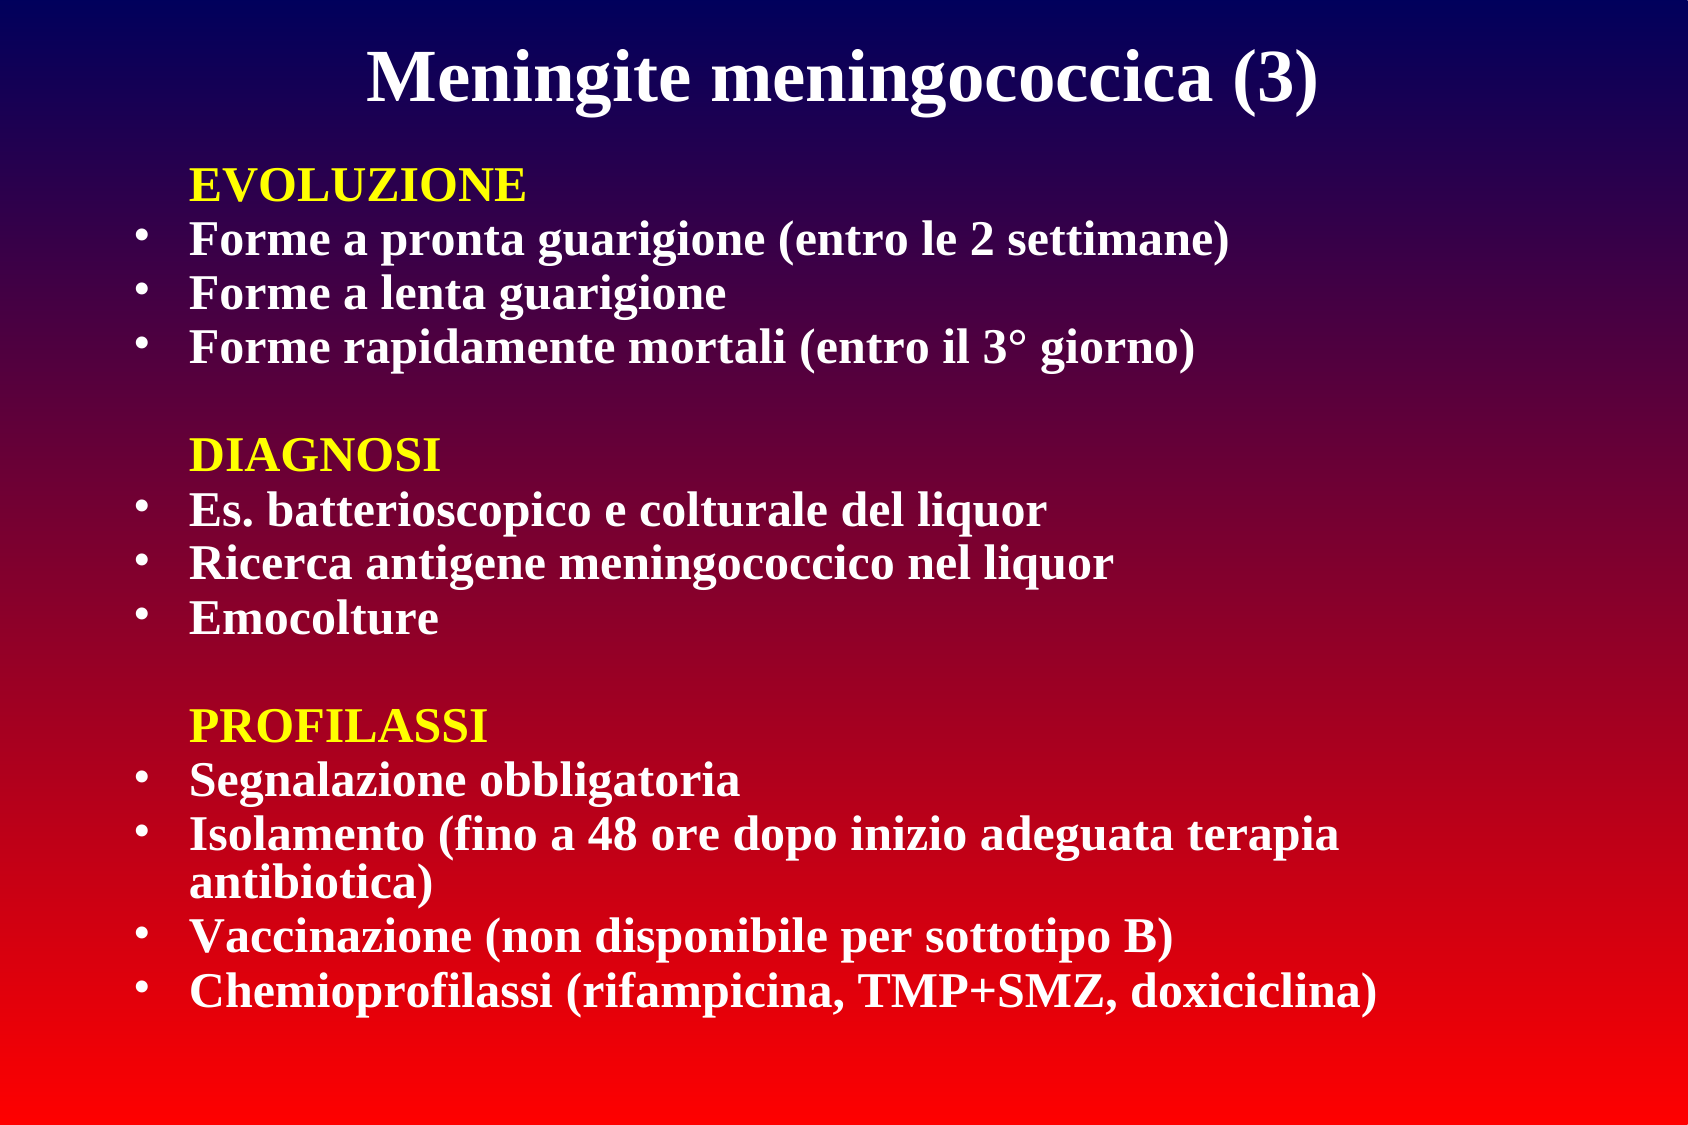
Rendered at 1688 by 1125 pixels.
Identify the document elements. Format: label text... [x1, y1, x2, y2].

text_box Meningite meningococcica (3) [126, 24, 1561, 118]
text_box EVOLUZIONE Forme a pronta guarigione (entro le 2 settimane) Forme a lenta guarigione Forme rapidamente mortali (entro il 3° giorno) DIAGNOSI Es. batterioscopico e colturale del liquor Ricerca antigene meningococcico nel liquor Emocolture PROFILASSI Segnalazione obbligatoria Isolamento (fino a 48 ore dopo inizio adeguata terapia antibiotica) Vaccinazione (non disponibile per sottotipo B) Chemioprofilassi (rifampicina, TMP+SMZ, doxiciclina) [118, 155, 1553, 1062]
